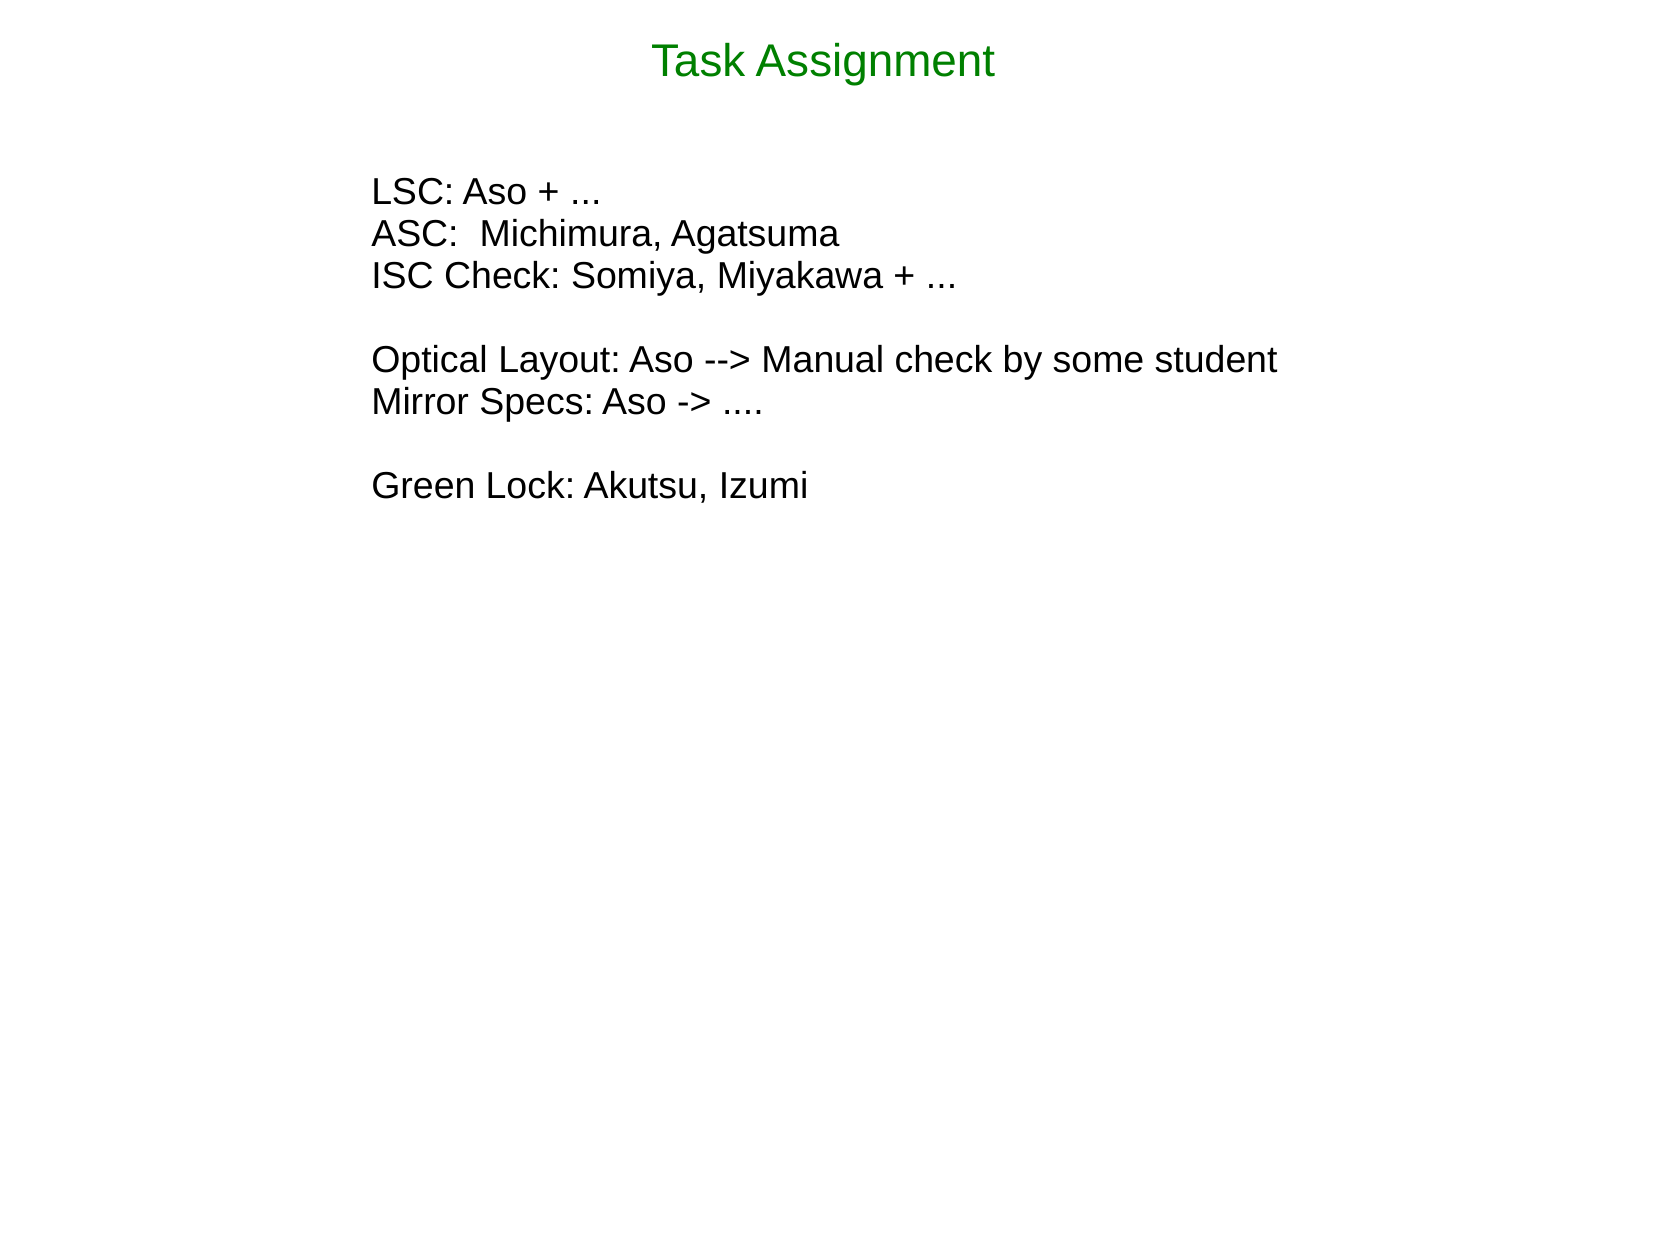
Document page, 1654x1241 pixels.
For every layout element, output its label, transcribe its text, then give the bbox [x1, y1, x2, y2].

text_box LSC: Aso + ... ASC: Michimura, Agatsuma ISC Check: Somiya, Miyakawa + ... Optical Layout: Aso --> Manual check by some student Mirror Specs: Aso -> .... Green Lock: Akutsu, Izumi [356, 163, 1293, 672]
text_box Task Assignment [636, 27, 1011, 94]
